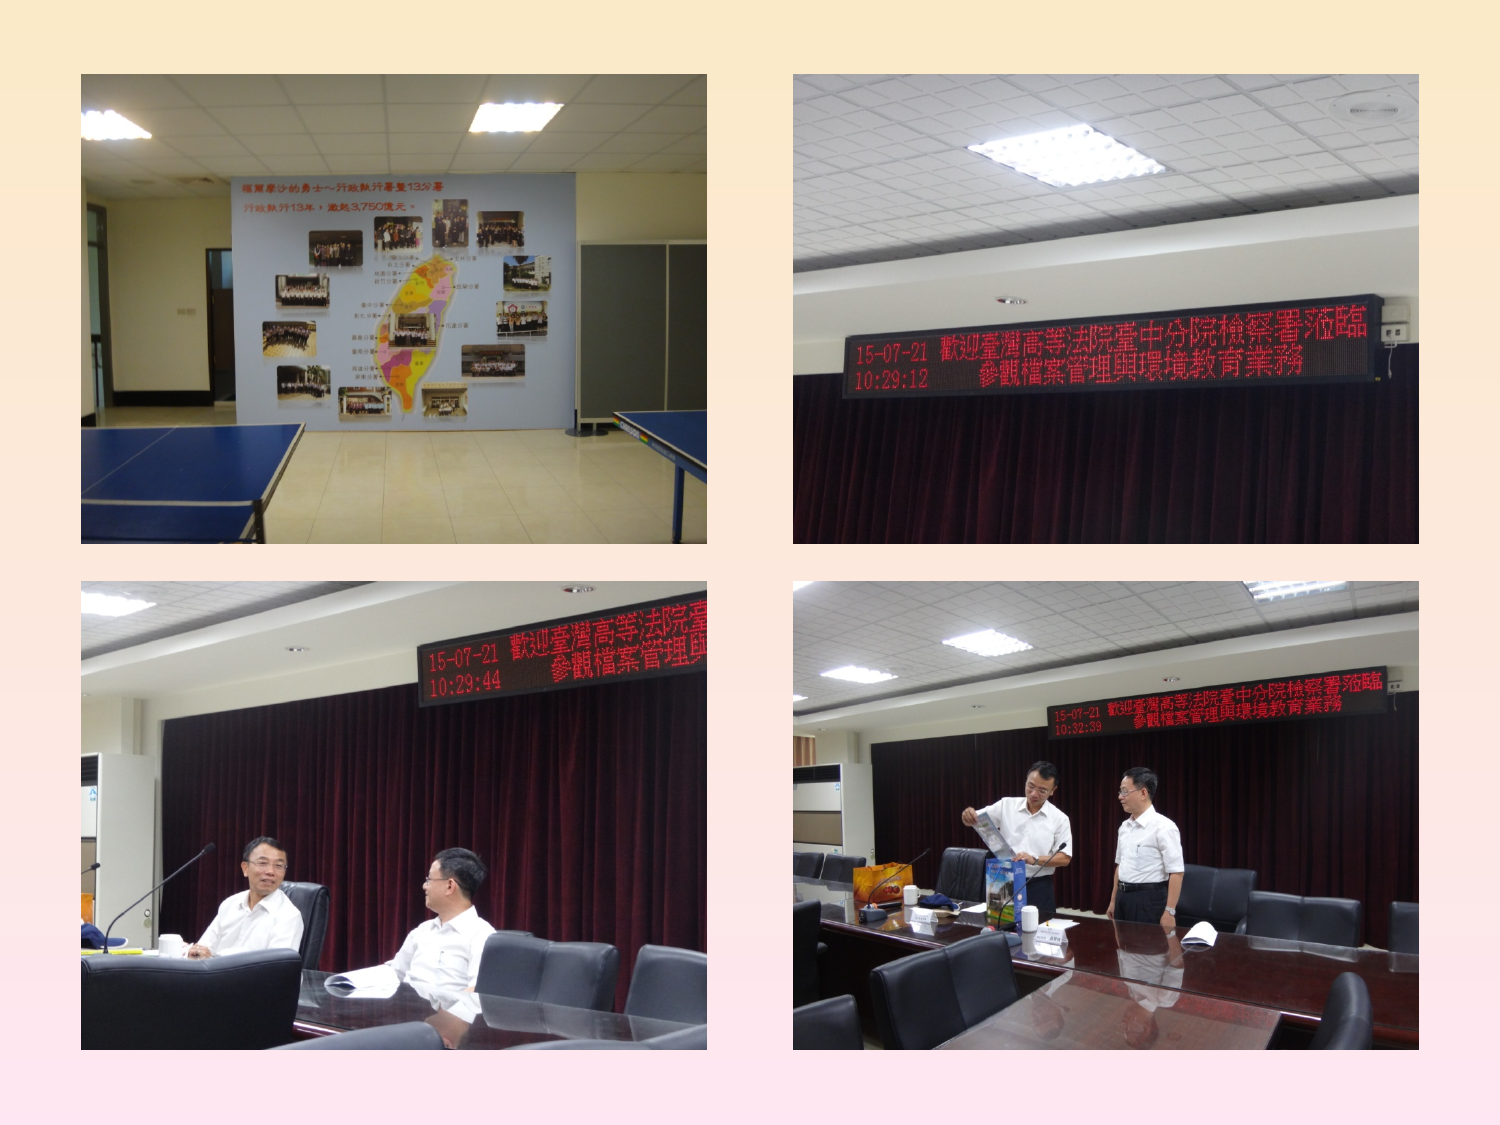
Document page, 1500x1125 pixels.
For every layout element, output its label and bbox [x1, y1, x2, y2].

picture [793, 581, 1419, 1051]
picture [81, 75, 707, 544]
picture [81, 581, 707, 1051]
picture [793, 75, 1419, 544]
